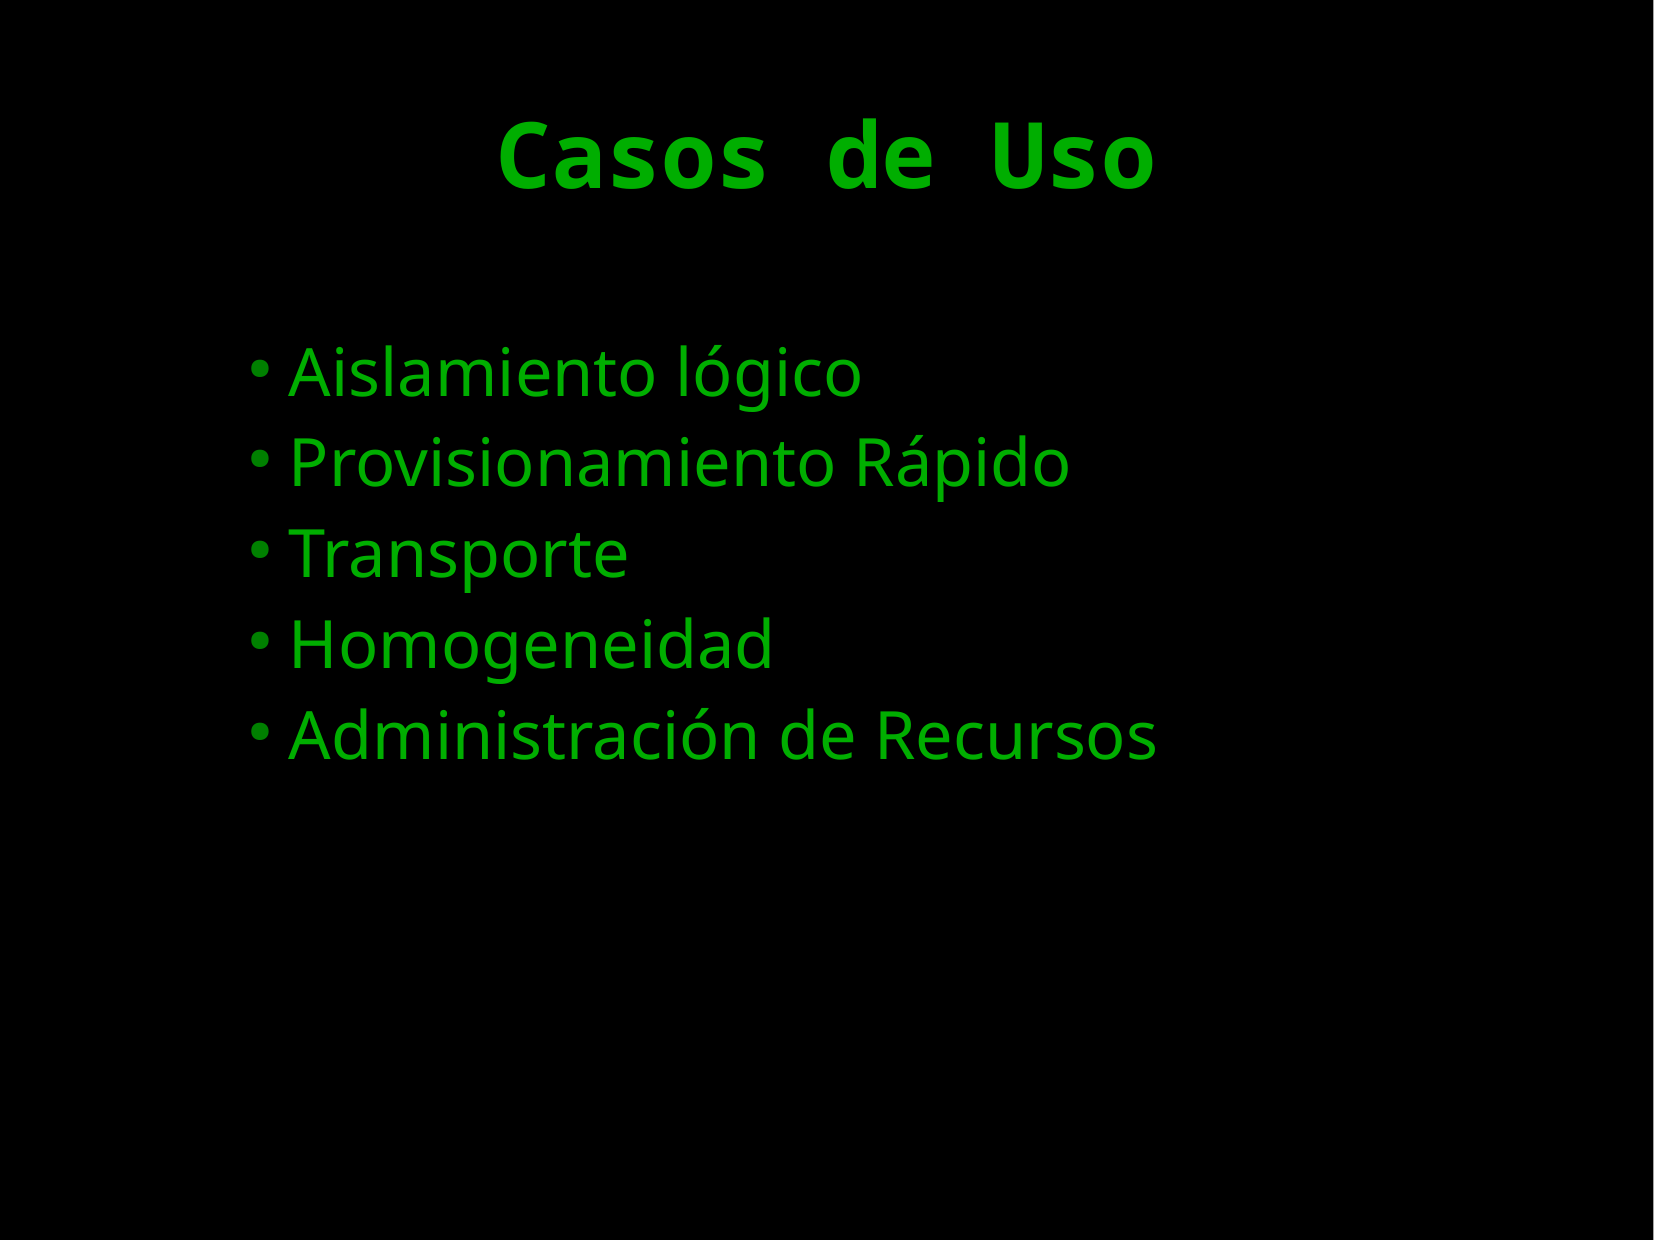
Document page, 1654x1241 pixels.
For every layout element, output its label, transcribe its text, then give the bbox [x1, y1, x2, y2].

title Casos de Uso [82, 49, 1571, 257]
subtitle Aislamiento lógico Provisionamiento Rápido Transporte Homogeneidad Administración de Recursos [248, 237, 1477, 957]
